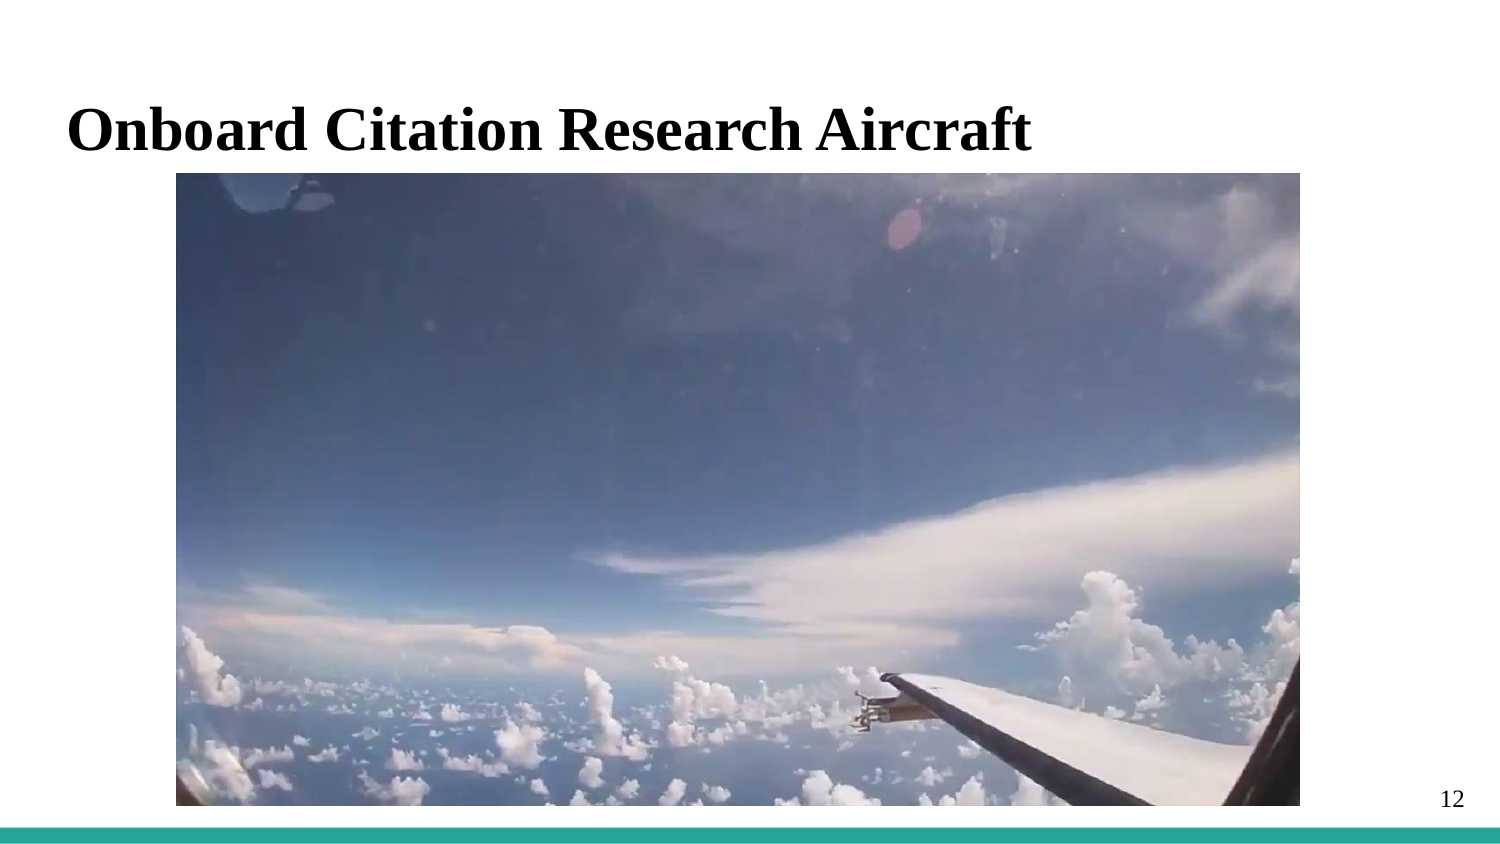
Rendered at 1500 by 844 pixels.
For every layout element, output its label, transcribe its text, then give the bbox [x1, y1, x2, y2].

title Onboard Citation Research Aircraft [51, 72, 1449, 174]
slide_number <number> [1389, 764, 1480, 830]
picture [176, 173, 1300, 806]
